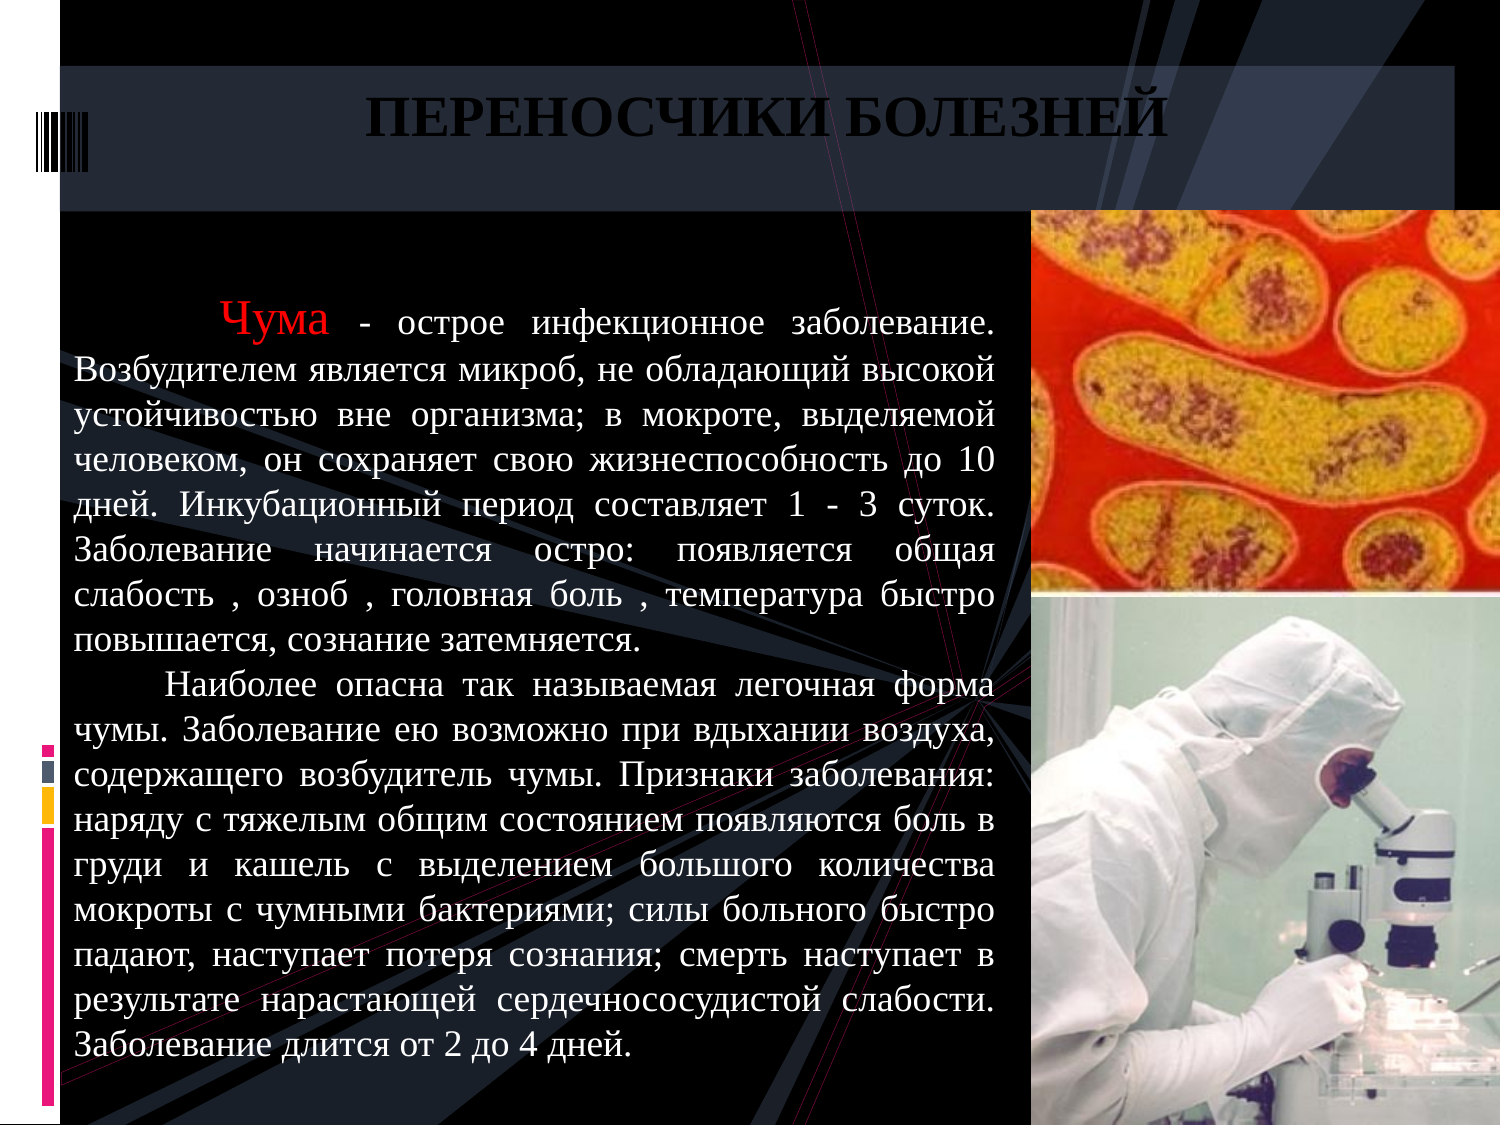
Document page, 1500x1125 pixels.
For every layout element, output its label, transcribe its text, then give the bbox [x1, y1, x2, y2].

text_box переносчики болезней [70, 70, 1465, 155]
text_box Чума - острое инфекционное заболевание. Возбудителем является микроб, не обладающий высокой устойчивостью вне организма; в мокроте, выделяемой человеком, он сохраняет свою жизнеспособность до 10 дней. Инкубационный период составляет 1 - 3 суток. Заболевание начинается остро: появляется общая слабость , озноб , головная боль , температура быстро повышается, сознание затемняется. Наиболее опасна так называемая легочная форма чумы. Заболевание ею возможно при вдыхании воздуха, содержащего возбудитель чумы. Признаки заболевания: наряду с тяжелым общим состоянием появляются боль в груди и кашель с выделением большого количества мокроты с чумными бактериями; силы больного быстро падают, наступает потеря сознания; смерть наступает в результате нарастающей сердечнососудистой слабости. Заболевание длится от 2 до 4 дней. [58, 276, 1027, 1125]
picture [1031, 210, 1500, 1125]
